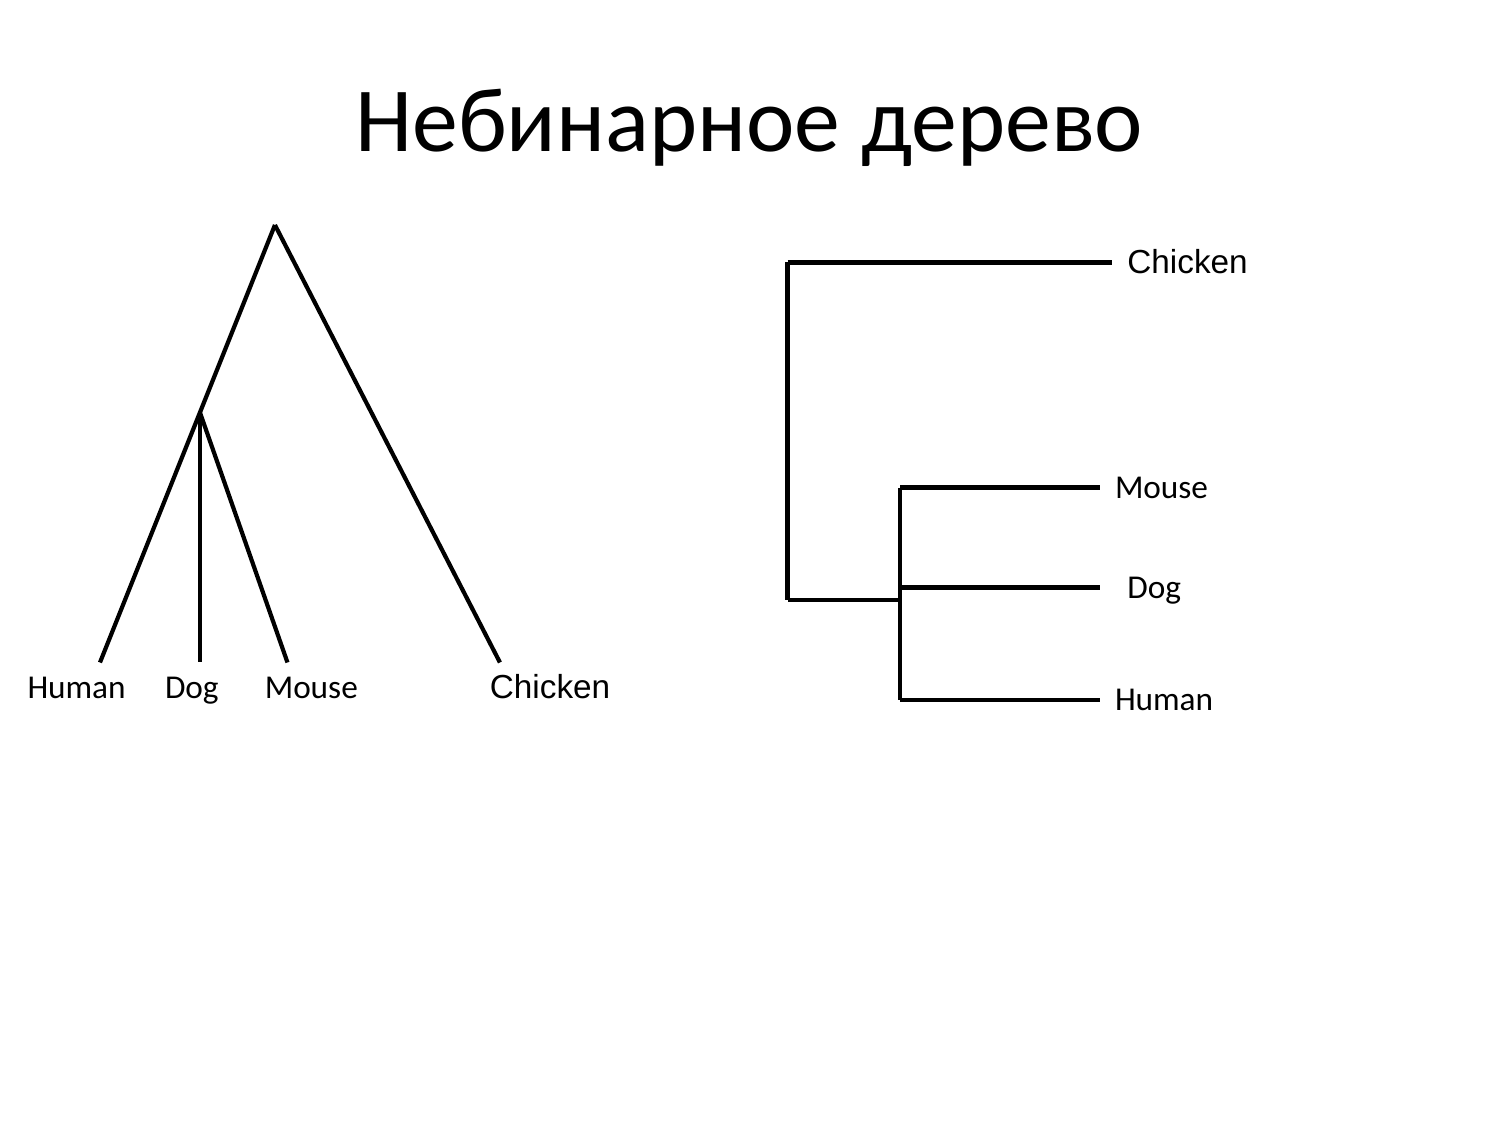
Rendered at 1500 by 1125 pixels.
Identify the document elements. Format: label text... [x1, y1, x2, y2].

text_box Mouse [1100, 450, 1288, 513]
title Небинарное дерево [75, 45, 1425, 233]
text_box Human [1099, 662, 1238, 725]
text_box Mouse [250, 650, 438, 713]
text_box Dog [1112, 549, 1213, 613]
text_box Chicken [1112, 224, 1363, 288]
text_box Chicken [474, 650, 725, 713]
text_box Human [12, 650, 150, 713]
text_box Dog [150, 650, 250, 713]
